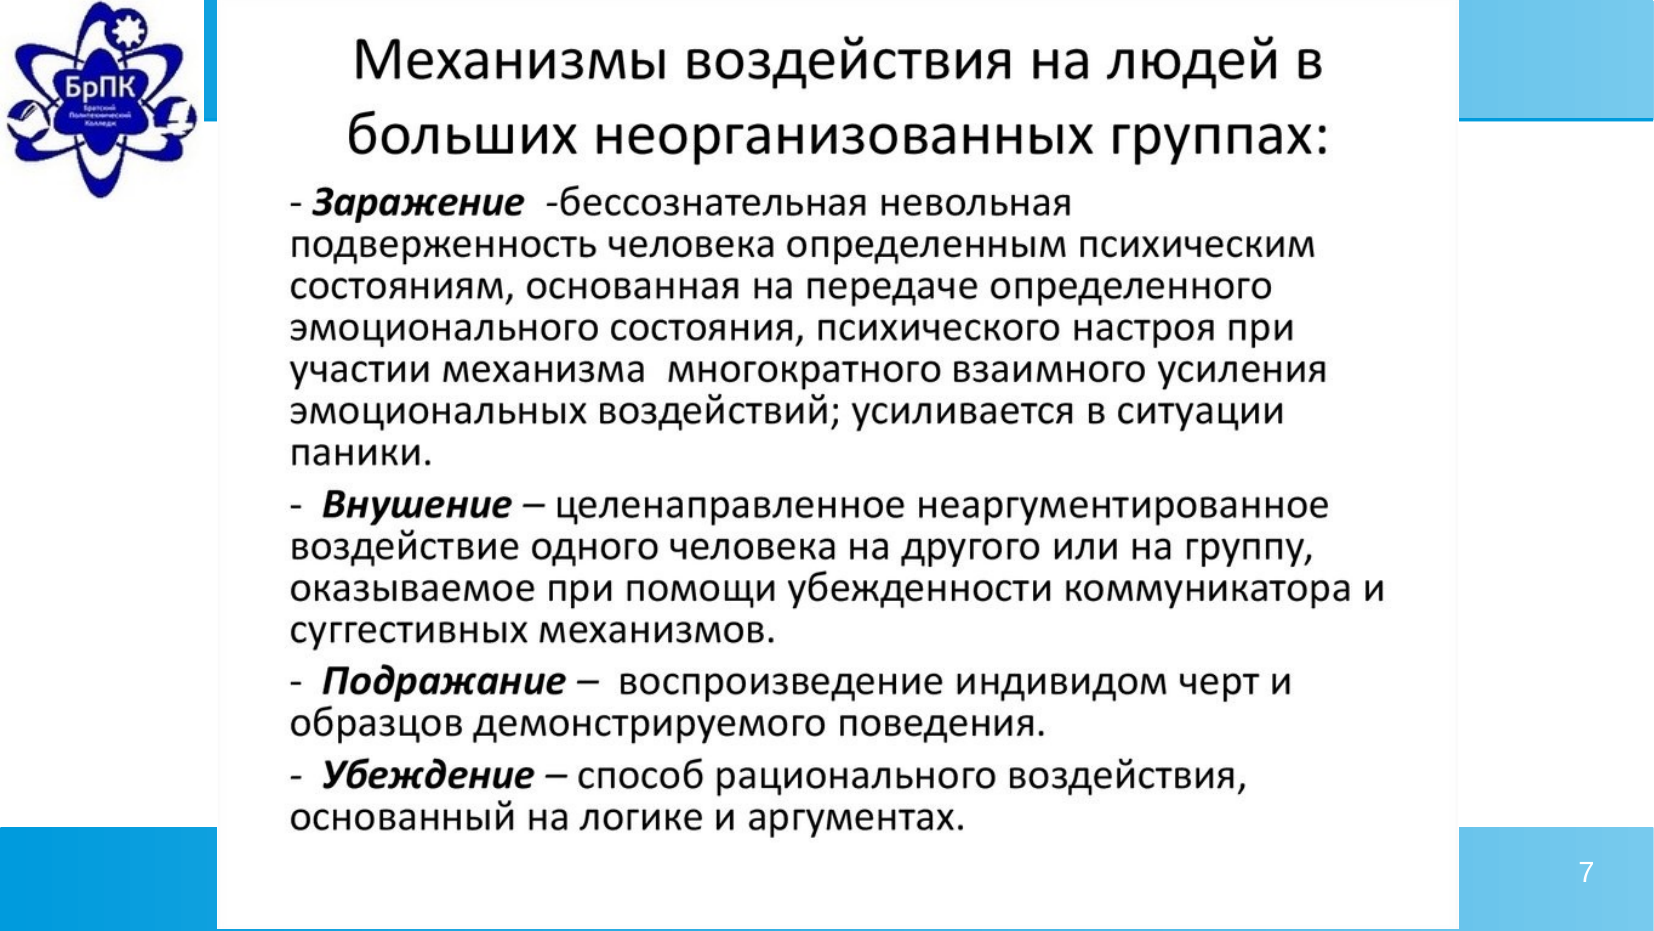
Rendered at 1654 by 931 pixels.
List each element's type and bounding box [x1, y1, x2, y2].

picture [0, 0, 204, 203]
picture [217, 0, 1459, 929]
